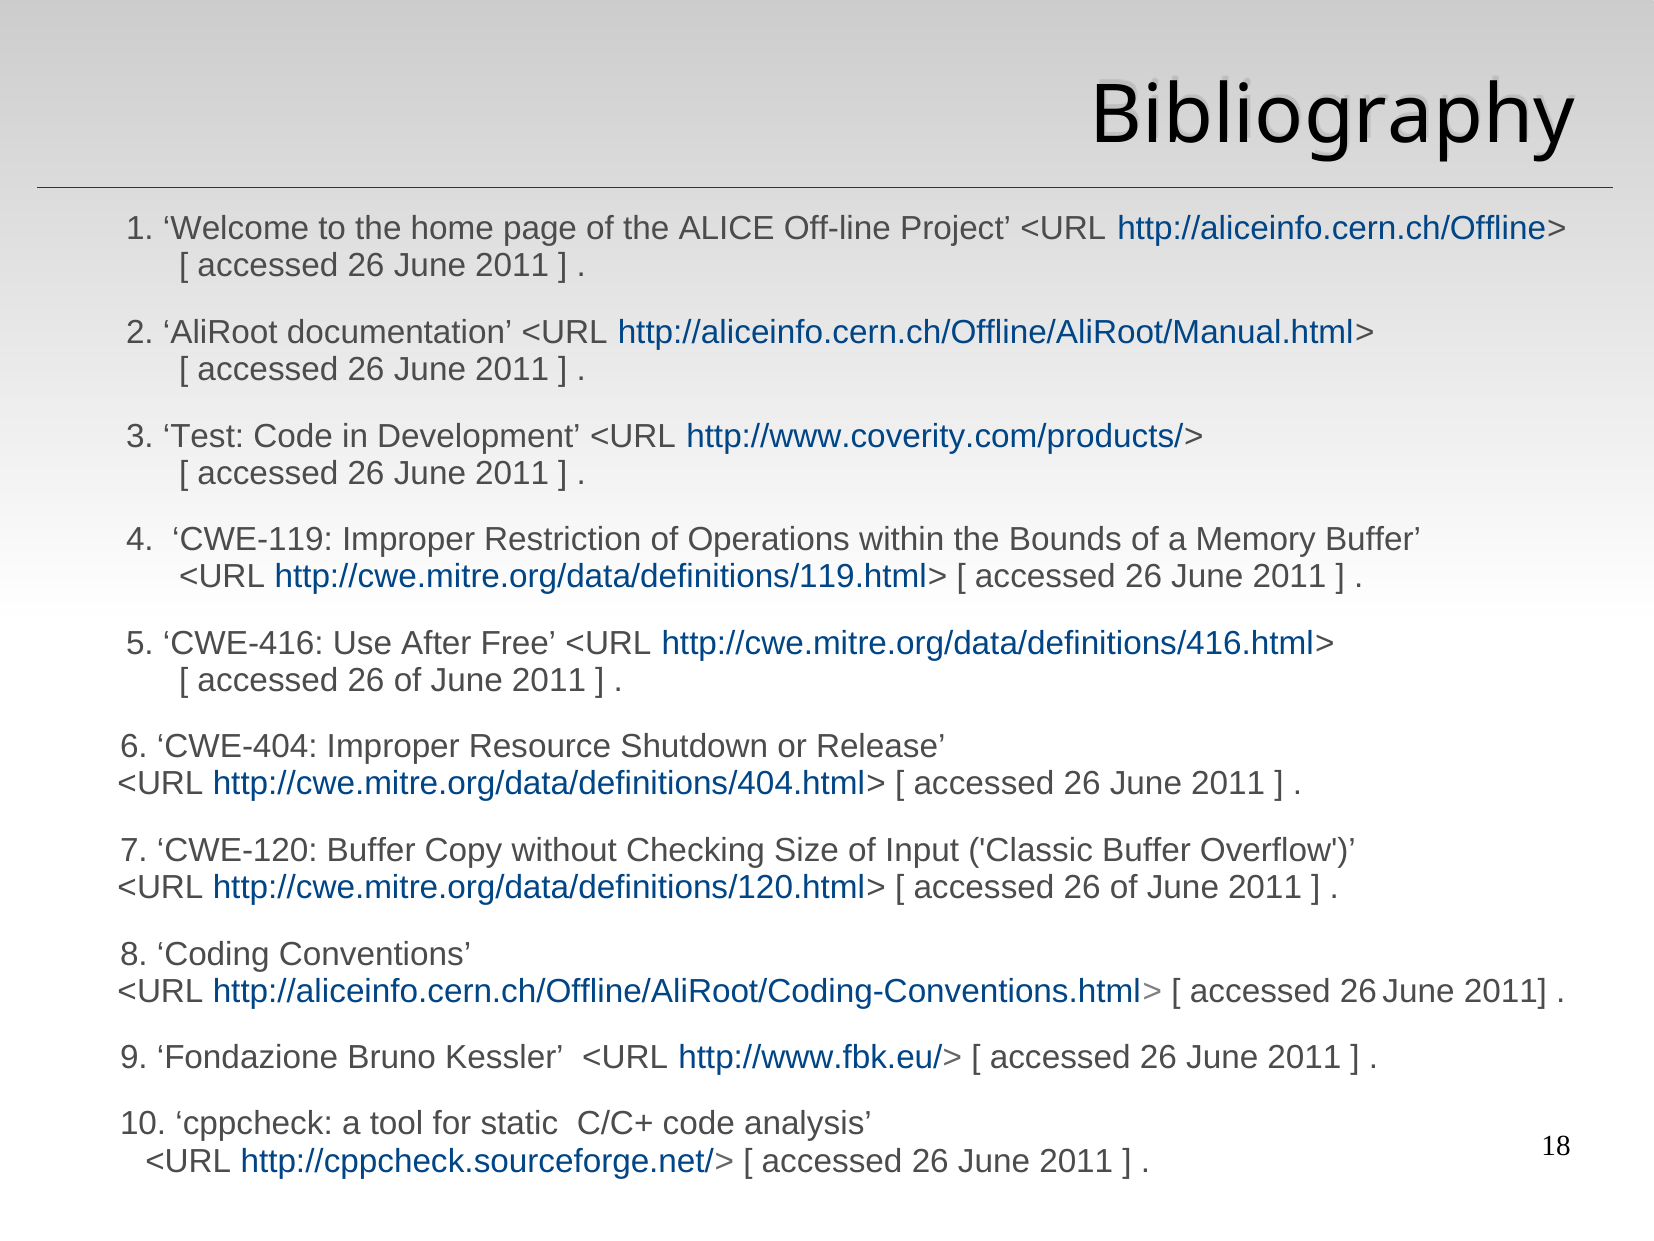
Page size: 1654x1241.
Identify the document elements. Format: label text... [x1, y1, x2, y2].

list 1. ‘Welcome to the home page of the ALICE Off-line Project’ <URL http://aliceinfo.cern.ch/Offline> [ accessed 26 June 2011 ] . 2. ‘AliRoot documentation’ <URL http://aliceinfo.cern.ch/Offline/AliRoot/Manual.html> [ accessed 26 June 2011 ] . 3. ‘Test: Code in Development’ <URL http://www.coverity.com/products/> [ accessed 26 June 2011 ] . 4. ‘CWE-119: Improper Restriction of Operations within the Bounds of a Memory Buffer’ <URL http://cwe.mitre.org/data/definitions/119.html> [ accessed 26 June 2011 ] . 5. ‘CWE-416: Use After Free’ <URL http://cwe.mitre.org/data/definitions/416.html> [ accessed 26 of June 2011 ] . 6. ‘CWE-404: Improper Resource Shutdown or Release’ <URL http://cwe.mitre.org/data/definitions/404.html> [ accessed 26 June 2011 ] . 7. ‘CWE-120: Buffer Copy without Checking Size of Input ('Classic Buffer Overflow')’ <URL http://cwe.mitre.org/data/definitions/120.html> [ accessed 26 of June 2011 ] . 8. ‘Coding Conventions’ <URL http://aliceinfo.cern.ch/Offline/AliRoot/Coding-Conventions.html> [ accessed 26 June 2011] . 9. ‘Fondazione Bruno Kessler’ <URL http://www.fbk.eu/> [ accessed 26 June 2011 ] . 10. ‘cppcheck: a tool for static C/C+ code analysis’ <URL http://cppcheck.sourceforge.net/> [ accessed 26 June 2011 ] . [37, 209, 1613, 1201]
title Bibliography [37, 34, 1576, 187]
